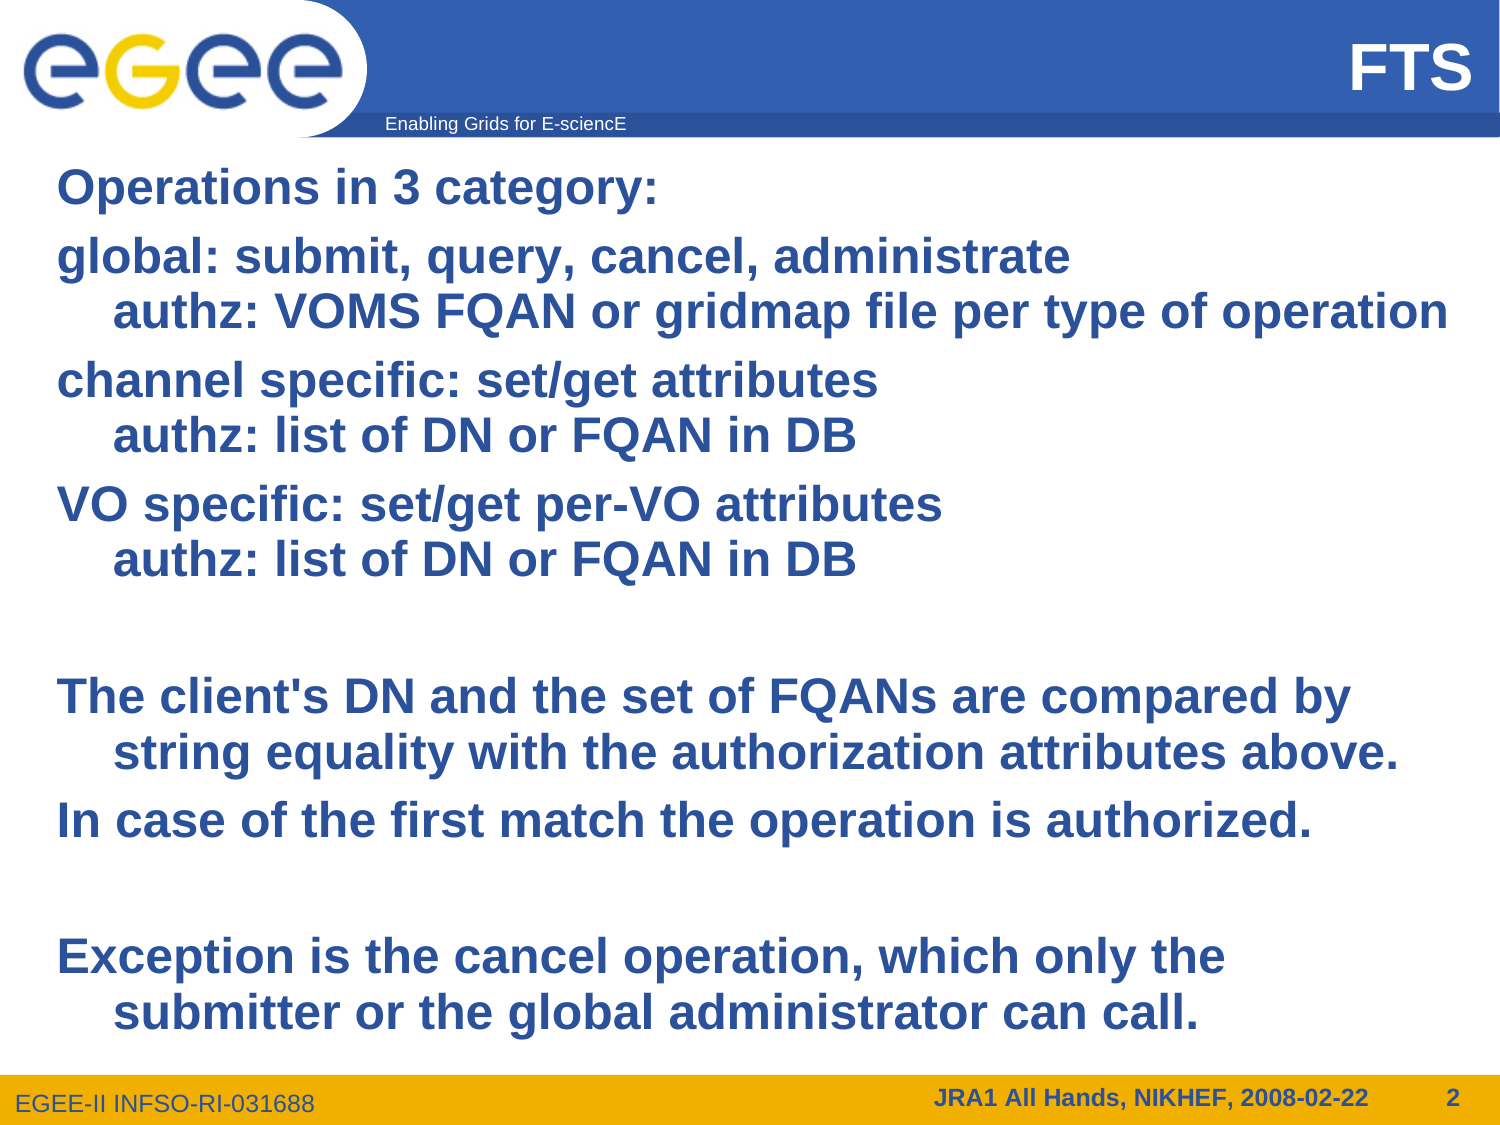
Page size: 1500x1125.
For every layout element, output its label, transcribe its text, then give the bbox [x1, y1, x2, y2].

list Operations in 3 category: global: submit, query, cancel, administrate authz: VOMS FQAN or gridmap file per type of operation channel specific: set/get attributes authz: list of DN or FQAN in DB VO specific: set/get per-VO attributes authz: list of DN or FQAN in DB The client's DN and the set of FQANs are compared by string equality with the authorization attributes above. In case of the first match the operation is authorized. Exception is the cancel operation, which only the submitter or the global administrator can call. [56, 159, 1466, 1041]
picture [18, 30, 349, 112]
title FTS [369, 18, 1475, 117]
